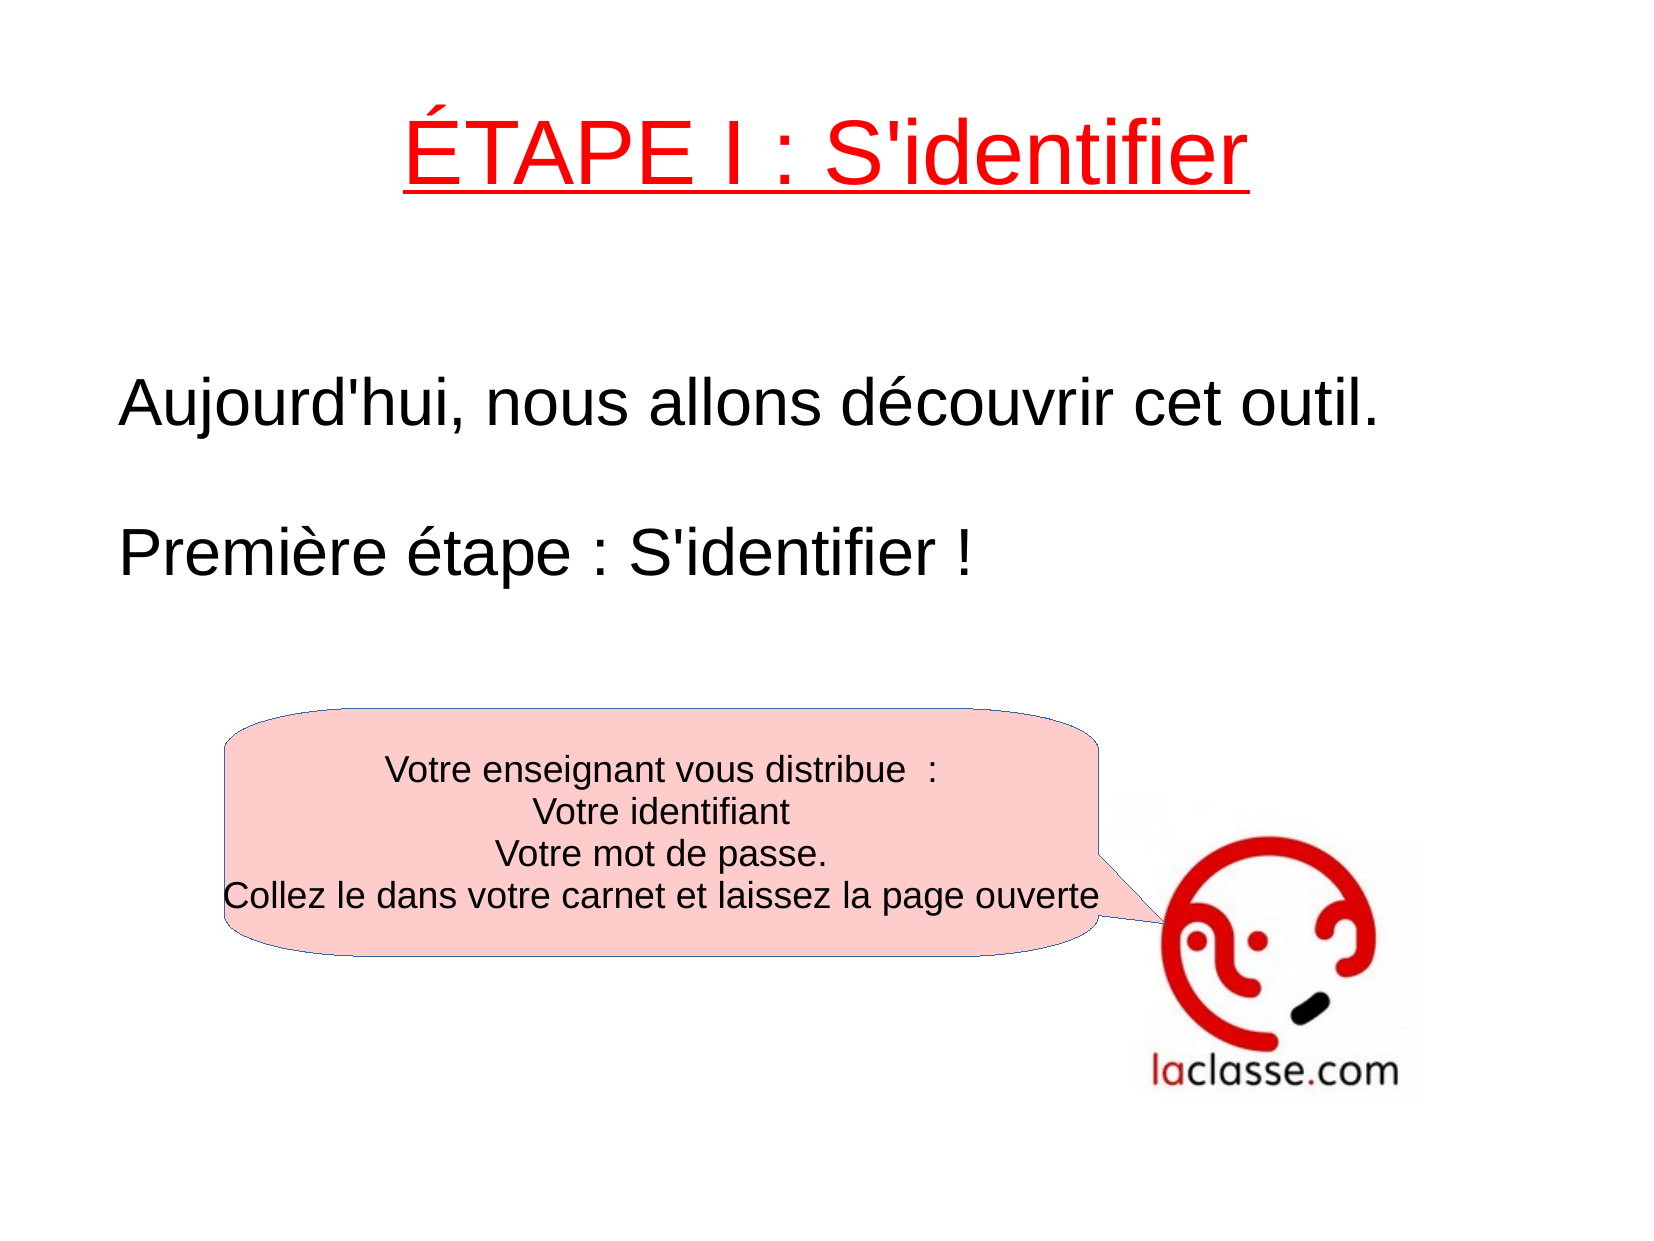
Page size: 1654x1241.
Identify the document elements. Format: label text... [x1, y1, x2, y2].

title ÉTAPE I : S'identifier [82, 49, 1571, 257]
picture [1110, 791, 1423, 1104]
subtitle Aujourd'hui, nous allons découvrir cet outil. Première étape : S'identifier ! [82, 290, 1571, 1010]
text_box Votre enseignant vous distribue : Votre identifiant Votre mot de passe. Collez le dans votre carnet et laissez la page ouverte [224, 708, 1166, 957]
